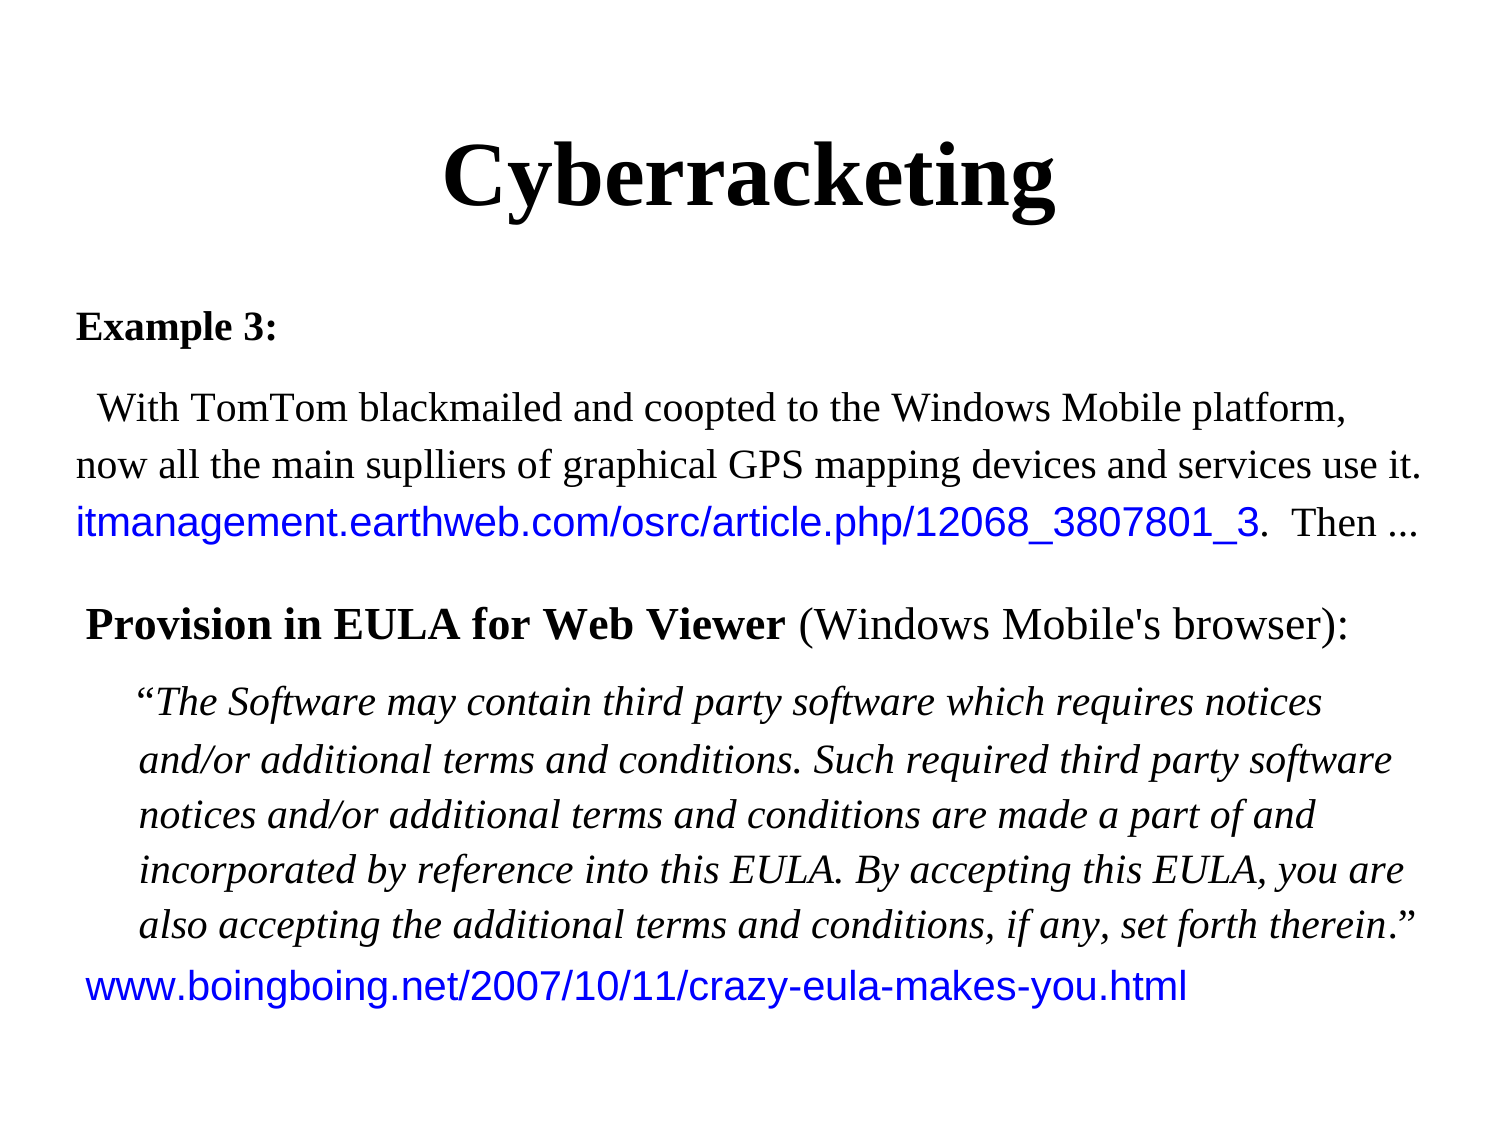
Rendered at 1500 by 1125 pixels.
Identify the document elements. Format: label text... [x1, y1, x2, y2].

title Cyberracketing [14, 81, 1484, 269]
text_box Provision in EULA for Web Viewer (Windows Mobile's browser): “The Software may contain third party software which requires notices and/or additional terms and conditions. Such required third party software notices and/or additional terms and conditions are made a part of and incorporated by reference into this EULA. By accepting this EULA, you are also accepting the additional terms and conditions, if any, set forth therein.” www.boingboing.net/2007/10/11/crazy-eula-makes-you.html [76, 588, 1425, 1047]
text_box Example 3: With TomTom blackmailed and coopted to the Windows Mobile platform, now all the main suplliers of graphical GPS mapping devices and services use it. itmanagement.earthweb.com/osrc/article.php/12068_3807801_3. Then ... [75, 291, 1448, 546]
